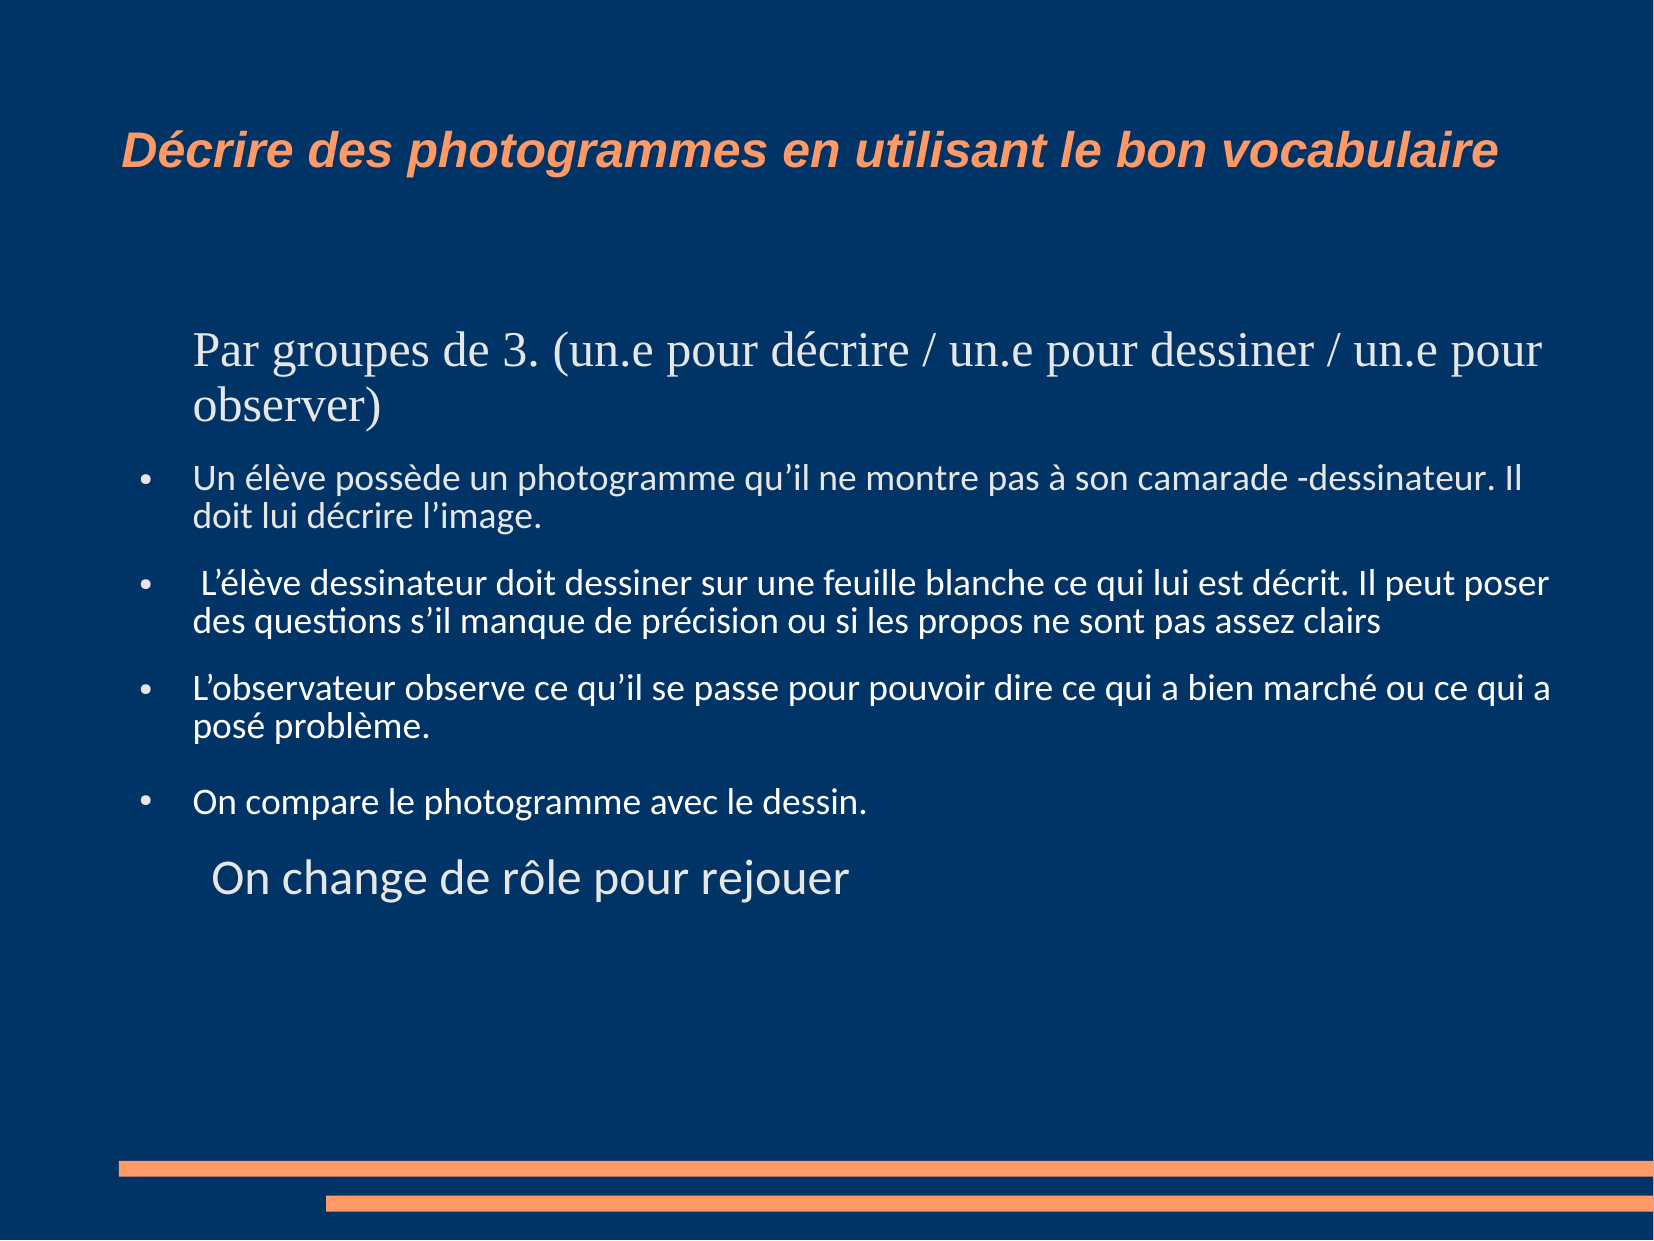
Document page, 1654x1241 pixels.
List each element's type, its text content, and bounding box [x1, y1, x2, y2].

list Par groupes de 3. (un.e pour décrire / un.e pour dessiner / un.e pour observer) Un élève possède un photogramme qu’il ne montre pas à son camarade -dessinateur. Il doit lui décrire l’image. L’élève dessinateur doit dessiner sur une feuille blanche ce qui lui est décrit. Il peut poser des questions s’il manque de précision ou si les propos ne sont pas assez clairs L’observateur observe ce qu’il se passe pour pouvoir dire ce qui a bien marché ou ce qui a posé problème. On compare le photogramme avec le dessin. On change de rôle pour rejouer [121, 322, 1561, 1042]
title Décrire des photogrammes en utilisant le bon vocabulaire [121, 46, 1534, 254]
